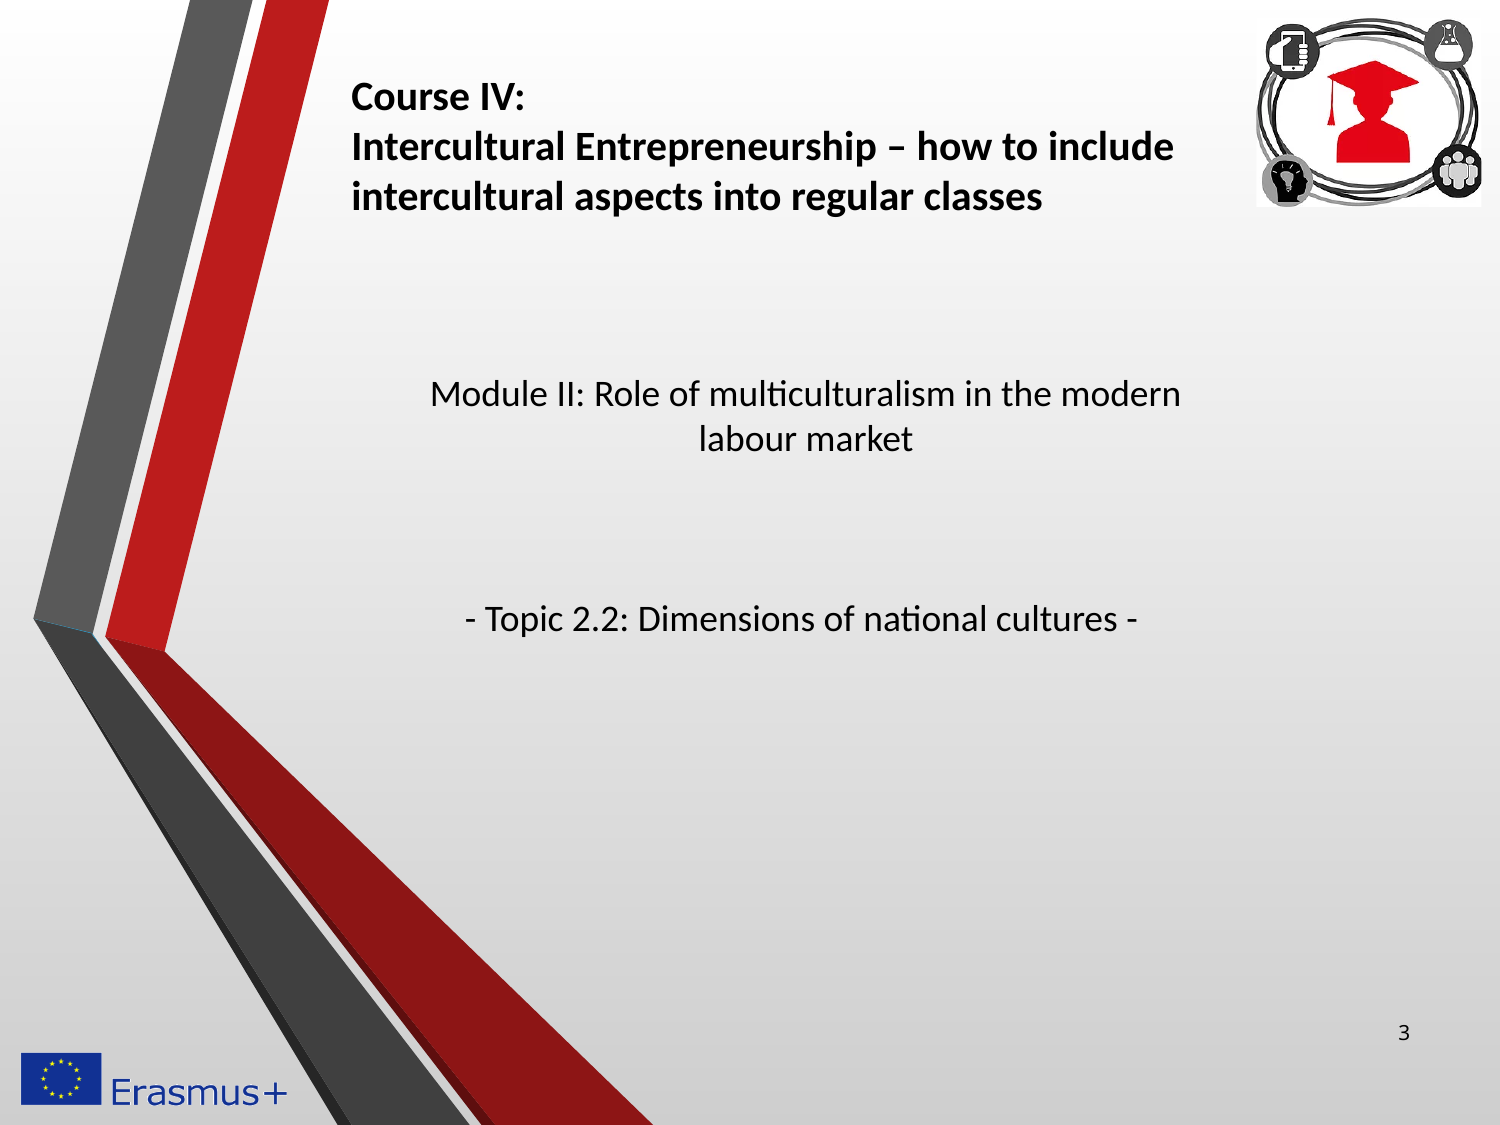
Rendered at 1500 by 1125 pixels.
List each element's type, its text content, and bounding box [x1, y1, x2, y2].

text_box Module II: Role of multiculturalism in the modern labour market - Topic 2.2: Dimensions of national cultures - [389, 361, 1223, 647]
chart [1258, 19, 1483, 209]
picture [1256, 18, 1482, 207]
text_box Course IV: Intercultural Entrepreneurship – how to include intercultural aspects into regular classes [336, 61, 1258, 227]
slide_number <numer> [1357, 1003, 1425, 1064]
picture [5, 1037, 302, 1120]
